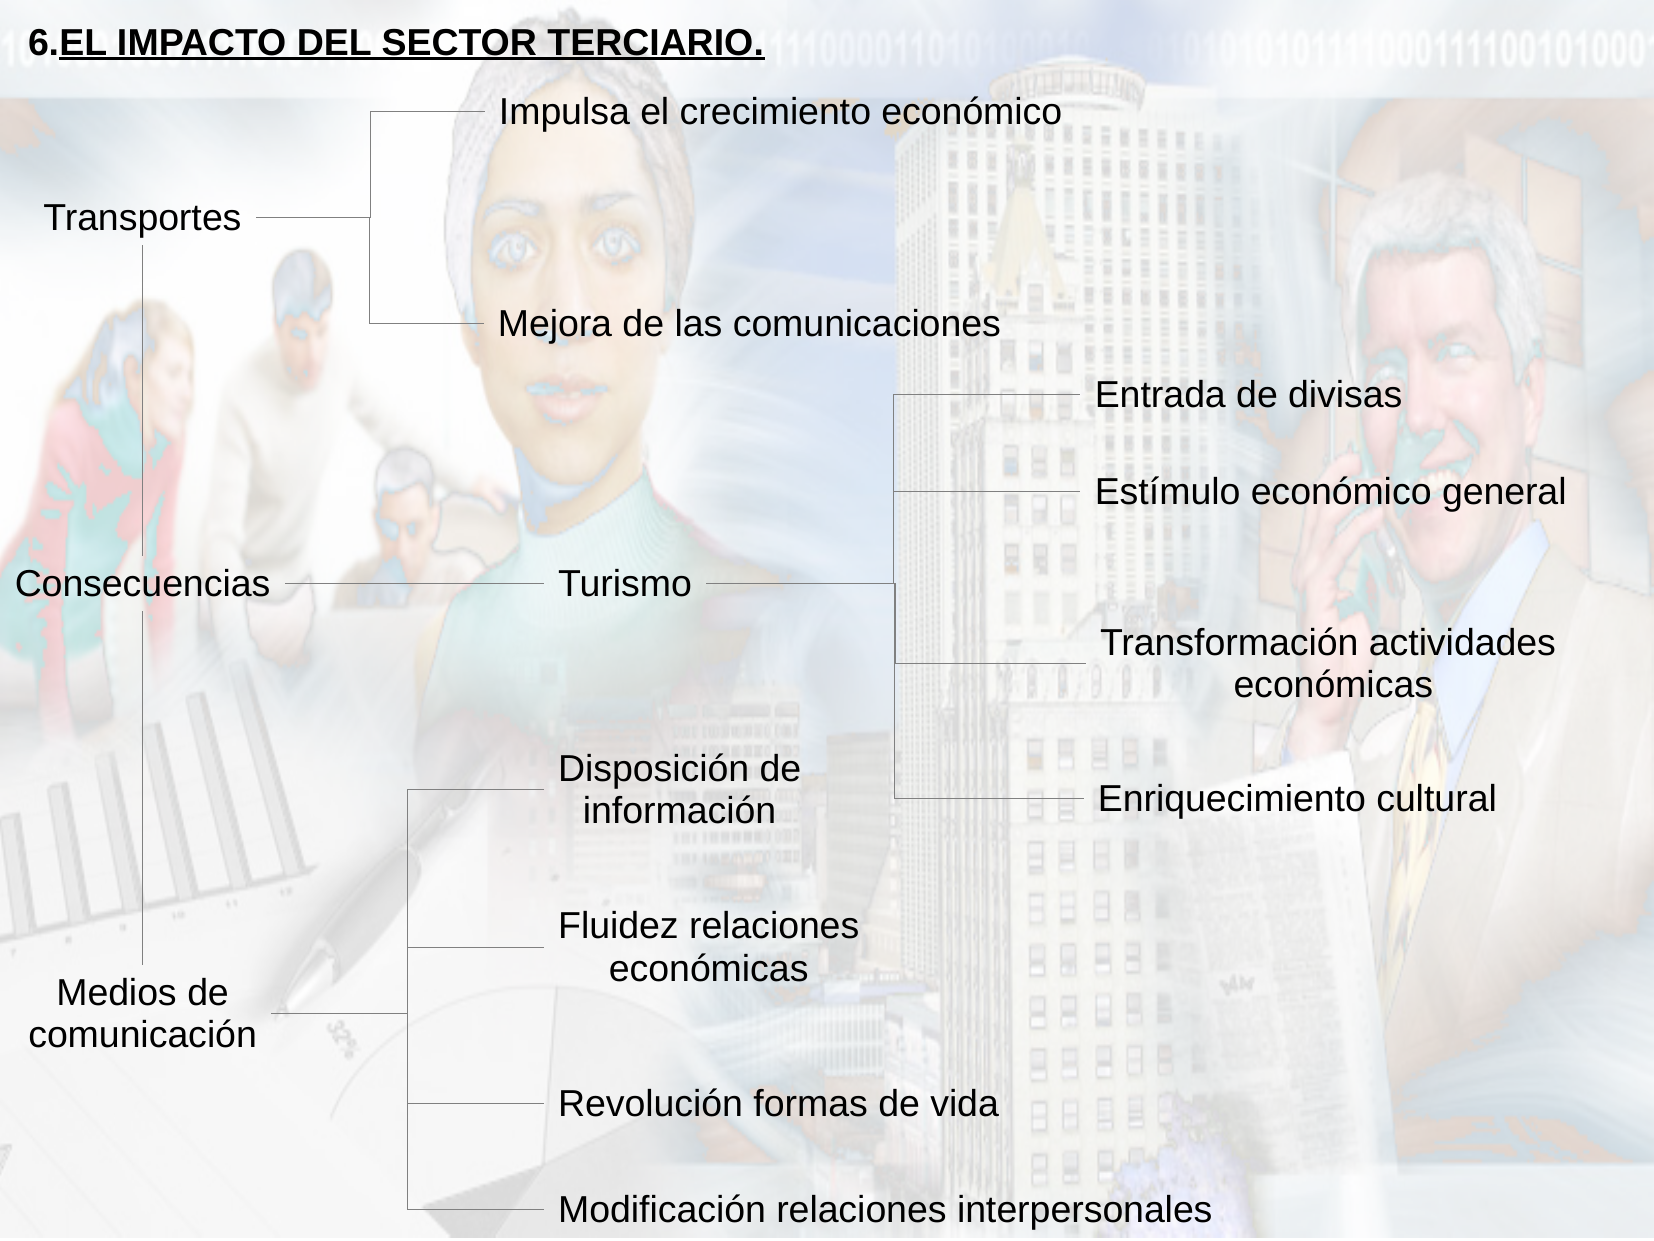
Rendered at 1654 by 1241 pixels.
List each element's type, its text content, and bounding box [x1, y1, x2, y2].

text_box Impulsa el crecimiento económico [484, 82, 1078, 140]
text_box Consecuencias [0, 555, 286, 612]
text_box Entrada de divisas [1079, 366, 1418, 423]
text_box Medios de comunicación [13, 964, 272, 1063]
picture [0, 612, 543, 1238]
text_box 6.EL IMPACTO DEL SECTOR TERCIARIO. [13, 14, 780, 71]
picture [0, 0, 1654, 1238]
text_box Estímulo económico general [1079, 462, 1582, 520]
text_box Turismo [543, 555, 707, 612]
text_box Modificación relaciones interpersonales [543, 1181, 1228, 1238]
text_box Revolución formas de vida [543, 1074, 1014, 1132]
text_box Enriquecimiento cultural [1083, 769, 1512, 827]
text_box Transportes [28, 188, 257, 246]
text_box Transformación actividades económicas [1085, 614, 1571, 713]
text_box Disposición de información [543, 739, 816, 839]
text_box Fluidez relaciones económicas [543, 897, 875, 997]
text_box Mejora de las comunicaciones [483, 295, 1016, 353]
